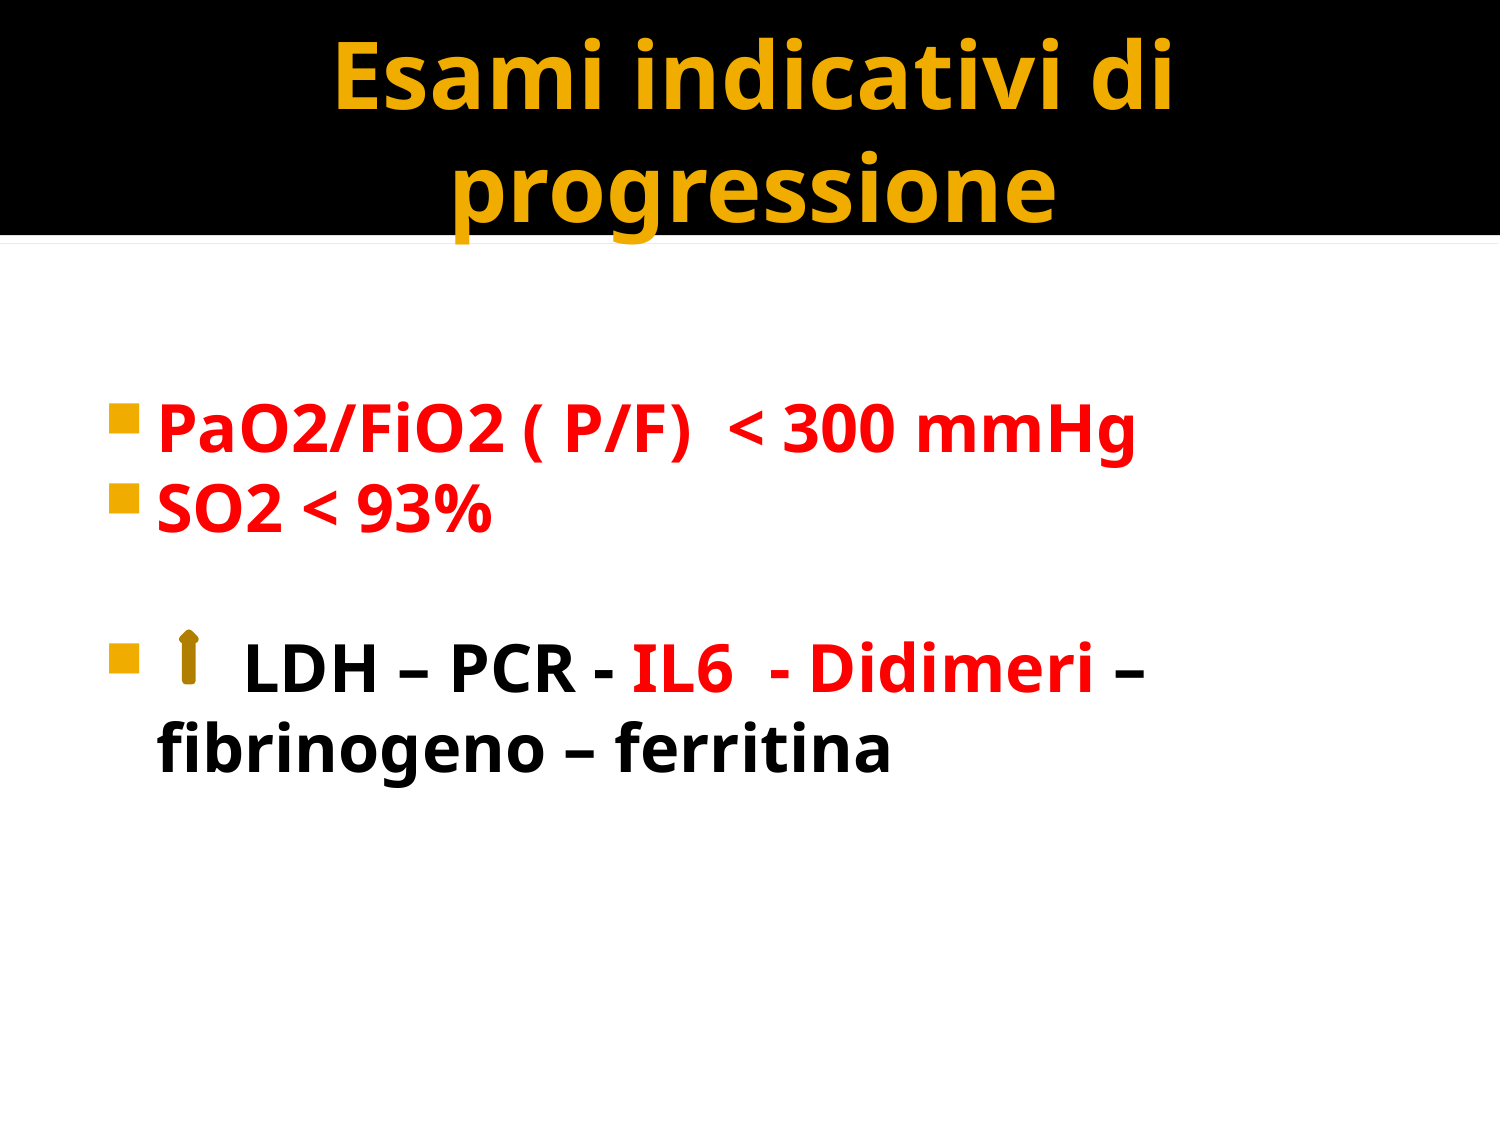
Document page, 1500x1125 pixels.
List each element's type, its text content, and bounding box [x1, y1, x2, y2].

text_box [182, 633, 195, 681]
list PaO2/FiO2 ( P/F) < 300 mmHg SO2 < 93% LDH – PCR - IL6 - Didimeri – fibrinogeno – ferritina [75, 291, 1425, 1050]
title Esami indicativi di progressione [75, 25, 1425, 231]
